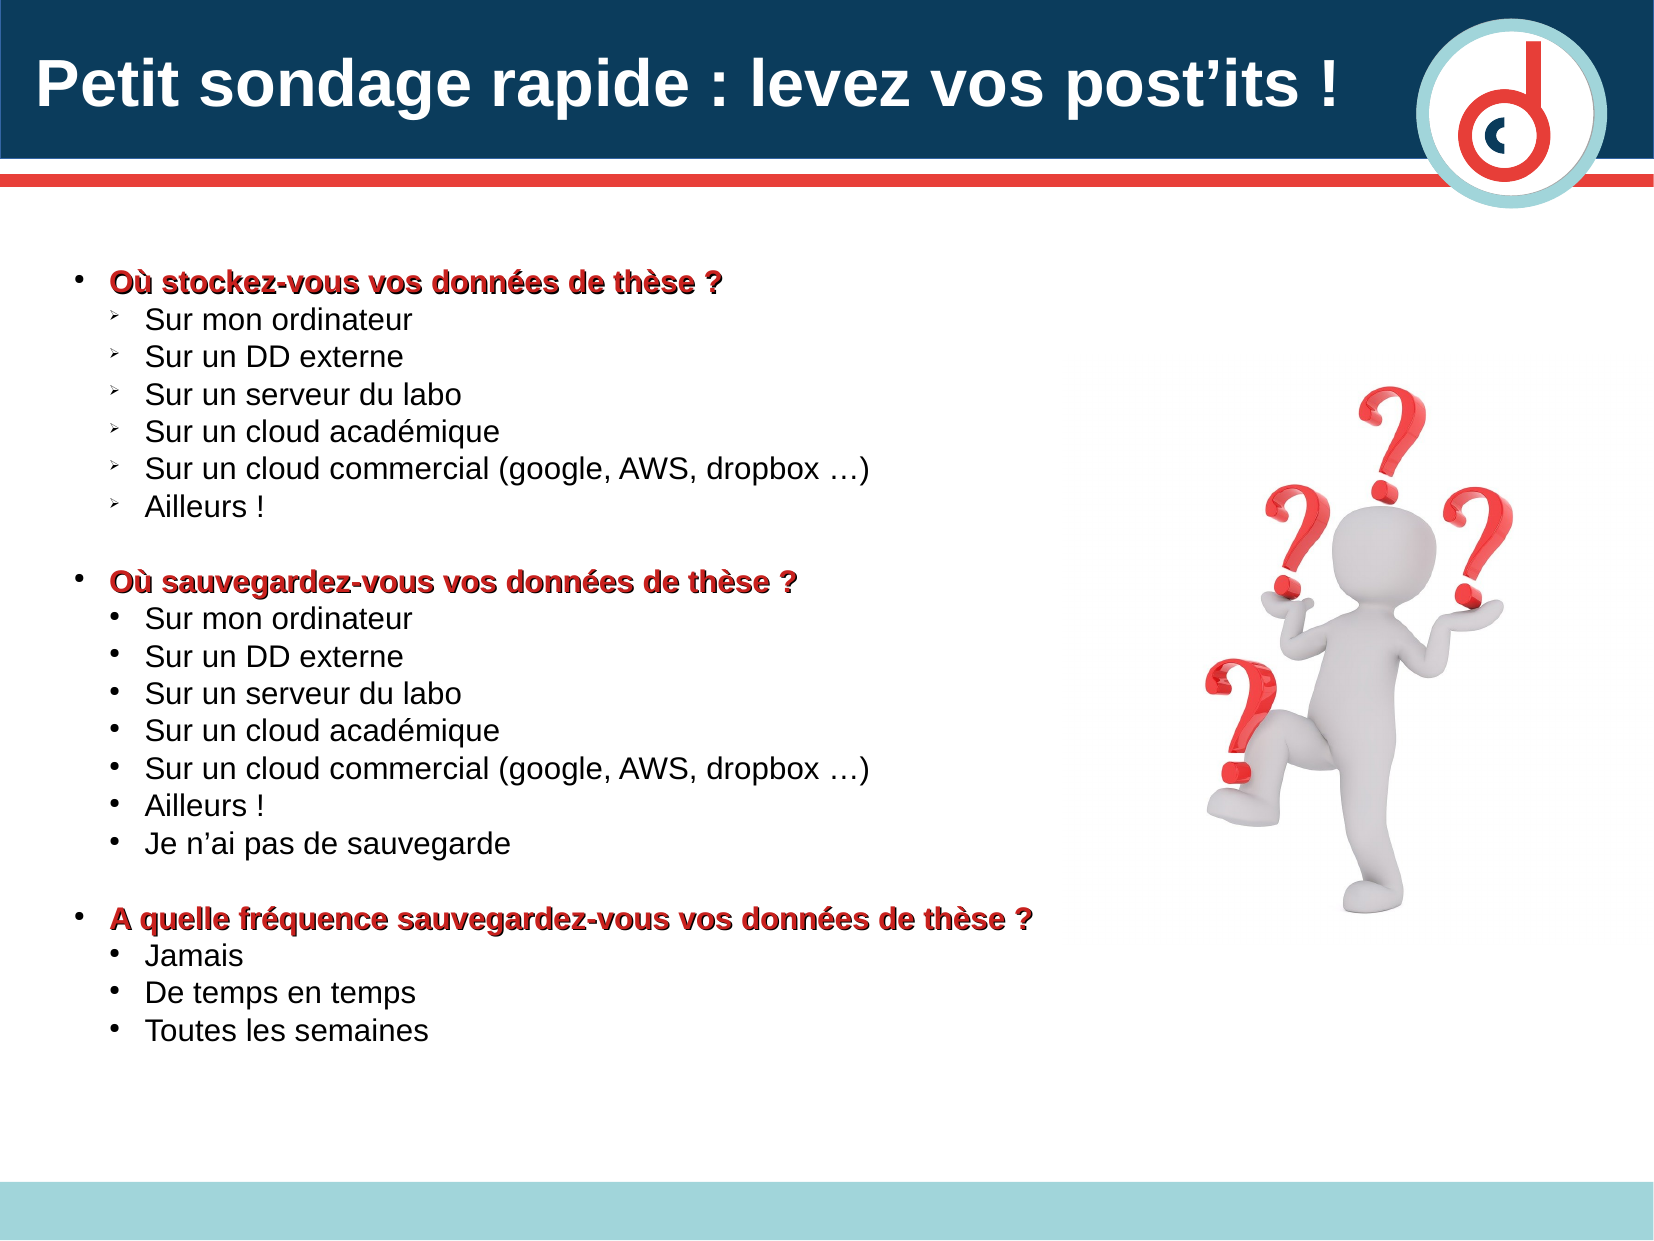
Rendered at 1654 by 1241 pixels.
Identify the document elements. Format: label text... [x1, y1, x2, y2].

text_box Où stockez-vous vos données de thèse ? Sur mon ordinateur Sur un DD externe Sur un serveur du labo Sur un cloud académique Sur un cloud commercial (google, AWS, dropbox …) Ailleurs ! Où sauvegardez-vous vos données de thèse ? Sur mon ordinateur Sur un DD externe Sur un serveur du labo Sur un cloud académique Sur un cloud commercial (google, AWS, dropbox …) Ailleurs ! Je n’ai pas de sauvegarde A quelle fréquence sauvegardez-vous vos données de thèse ? Jamais De temps en temps Toutes les semaines [59, 254, 1595, 1152]
title Petit sondage rapide : levez vos post’its ! [35, 11, 1430, 159]
picture [1062, 354, 1654, 945]
